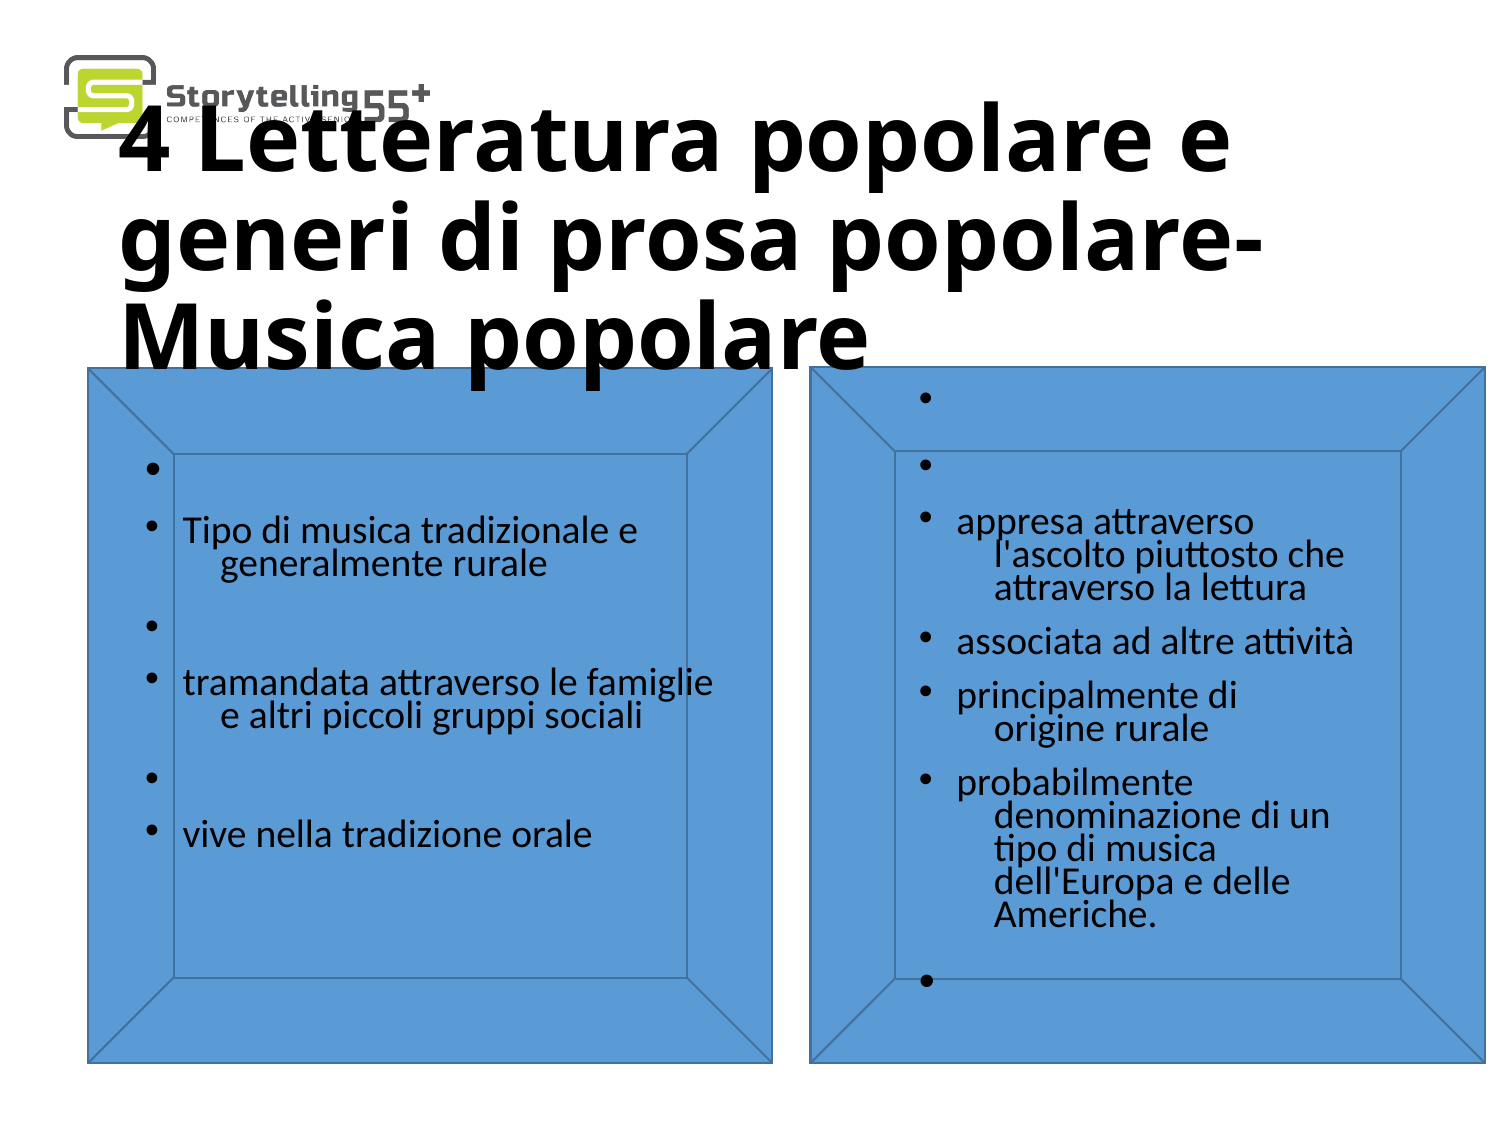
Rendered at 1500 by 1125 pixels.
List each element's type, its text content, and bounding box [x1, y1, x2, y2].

title 4 Letteratura popolare e generi di prosa popolare- Musica popolare [103, 59, 1397, 423]
list appresa attraverso l'ascolto piuttosto che attraverso la lettura associata ad altre attività principalmente di origine rurale probabilmente denominazione di un tipo di musica dell'Europa e delle Americhe. [903, 367, 1373, 975]
text_box [88, 368, 773, 1064]
text_box [810, 367, 1486, 1064]
picture [64, 55, 430, 139]
list Tipo di musica tradizionale e generalmente rurale tramandata attraverso le famiglie e altri piccoli gruppi sociali vive nella tradizione orale [130, 433, 731, 1079]
